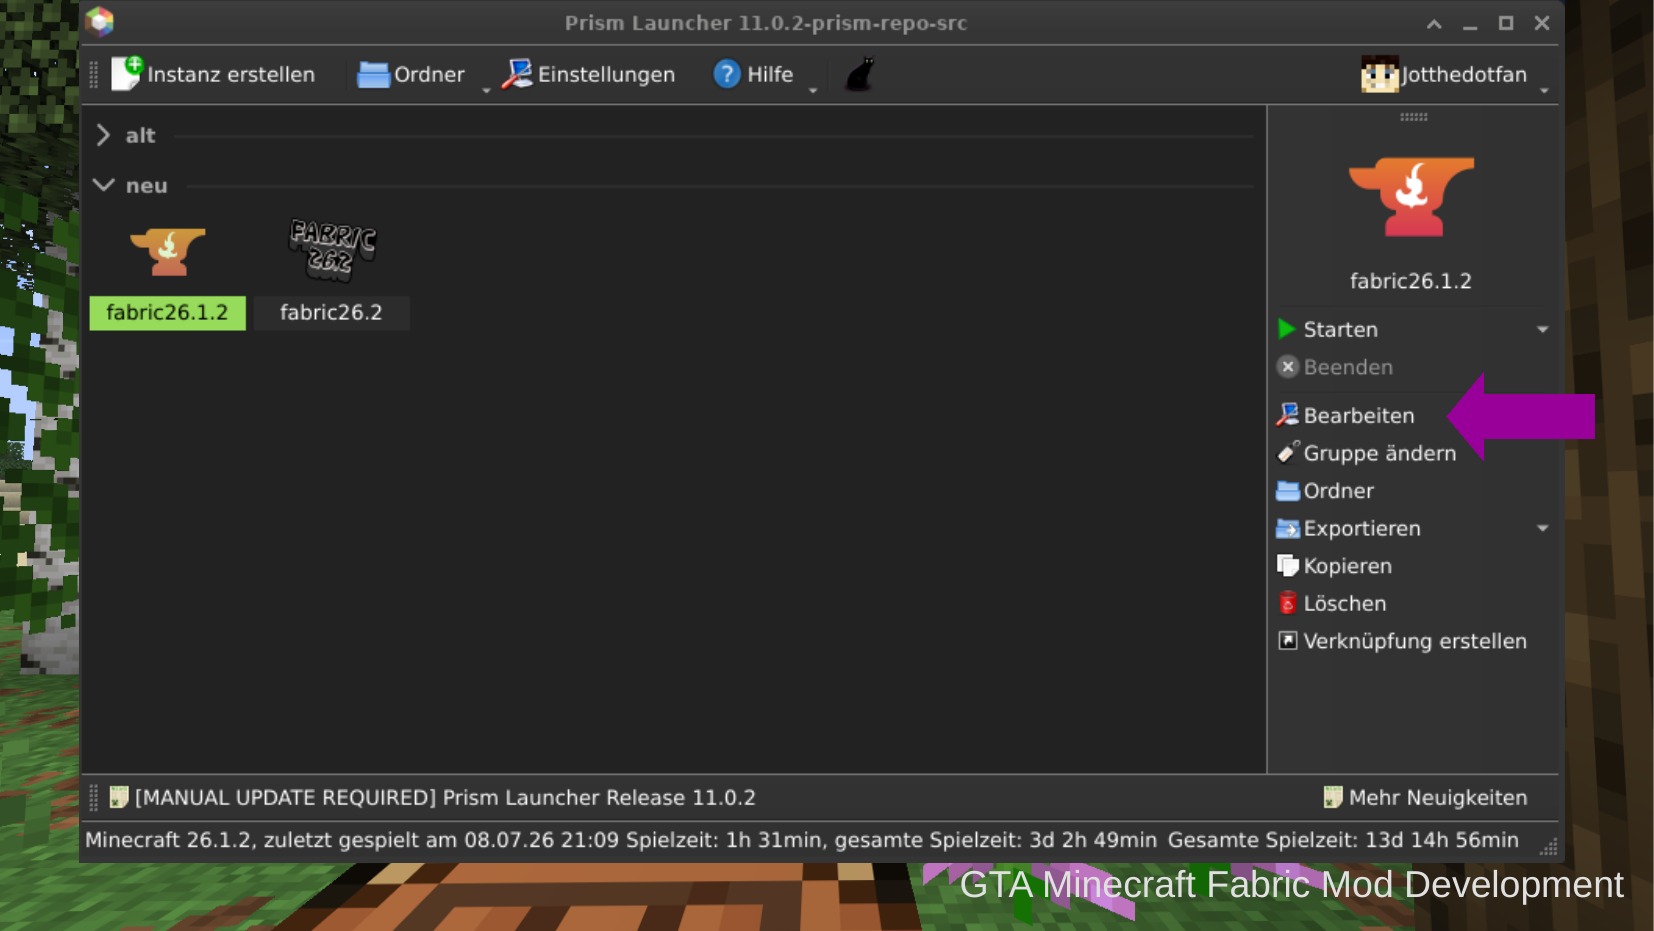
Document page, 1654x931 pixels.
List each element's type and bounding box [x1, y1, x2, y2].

text_box [1446, 372, 1595, 461]
picture [0, 0, 1654, 931]
